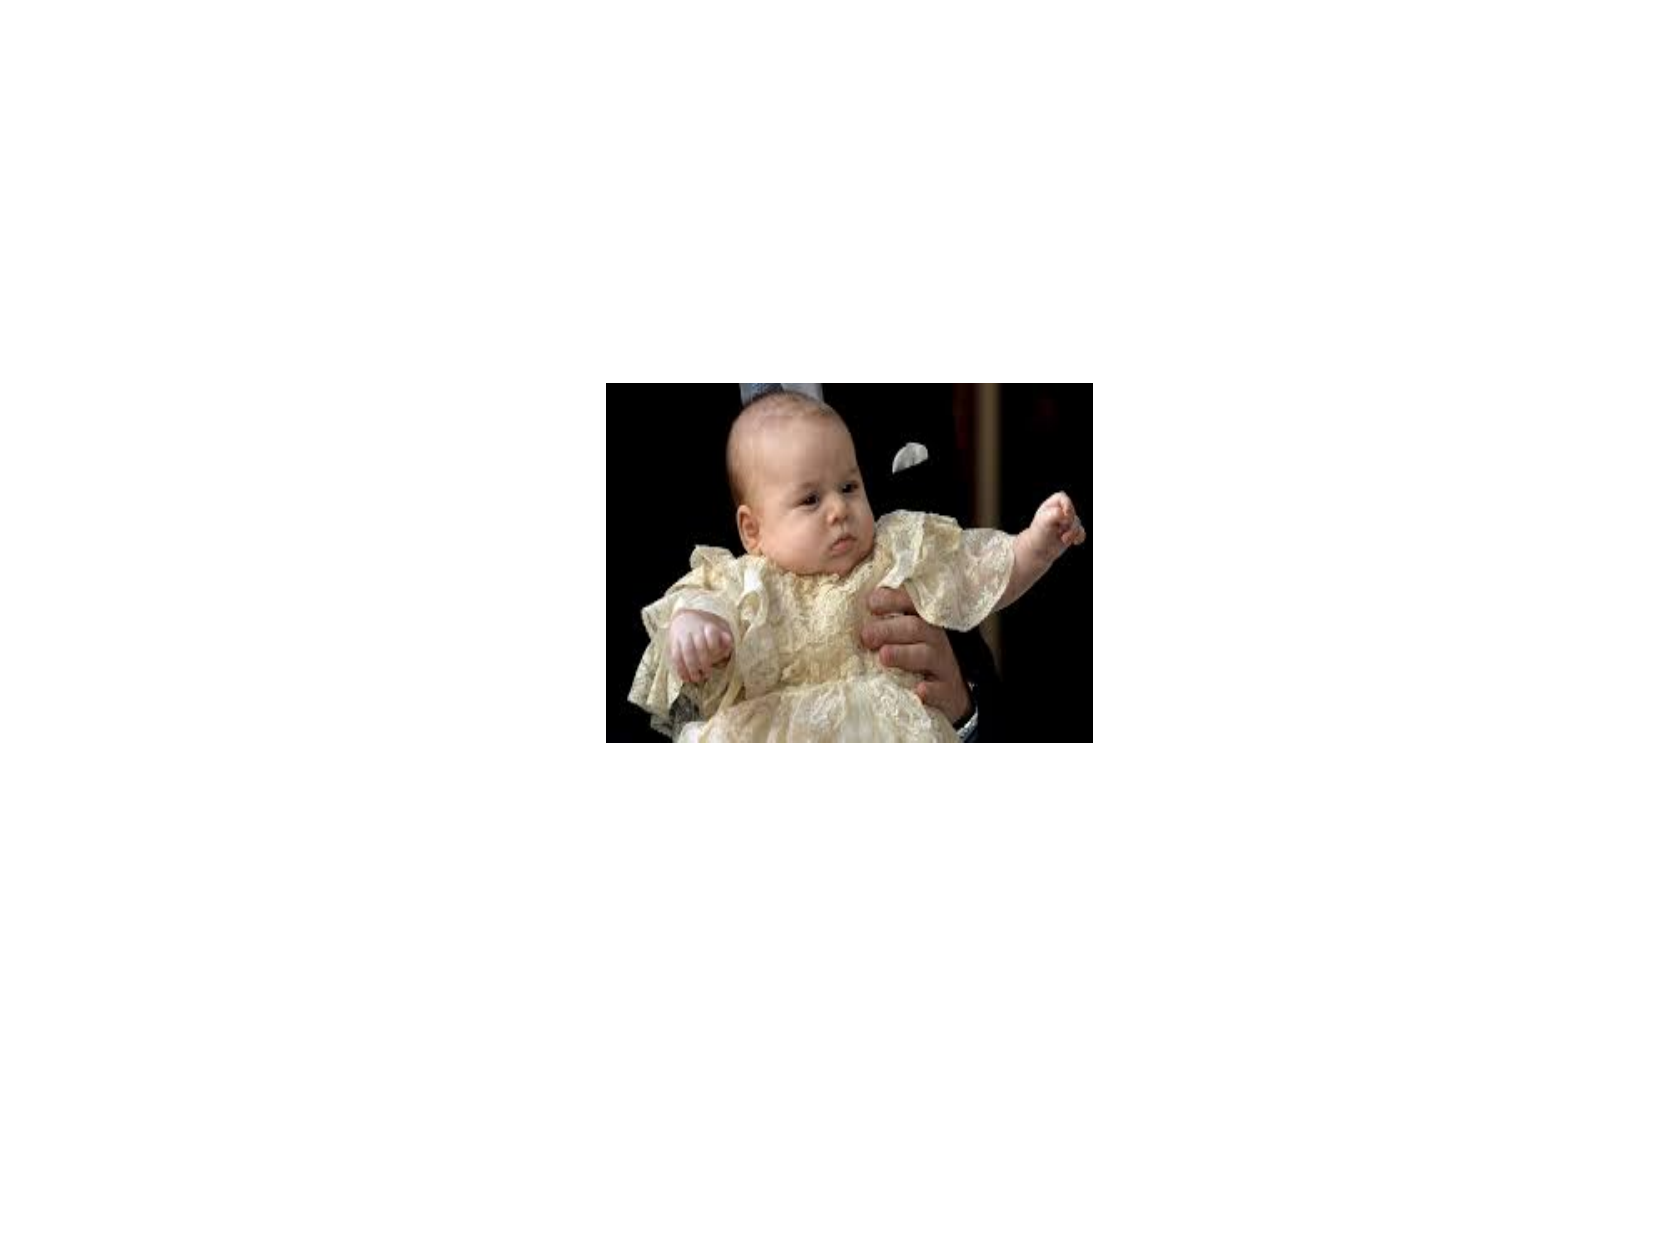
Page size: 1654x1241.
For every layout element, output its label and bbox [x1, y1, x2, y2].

picture [606, 383, 1093, 743]
